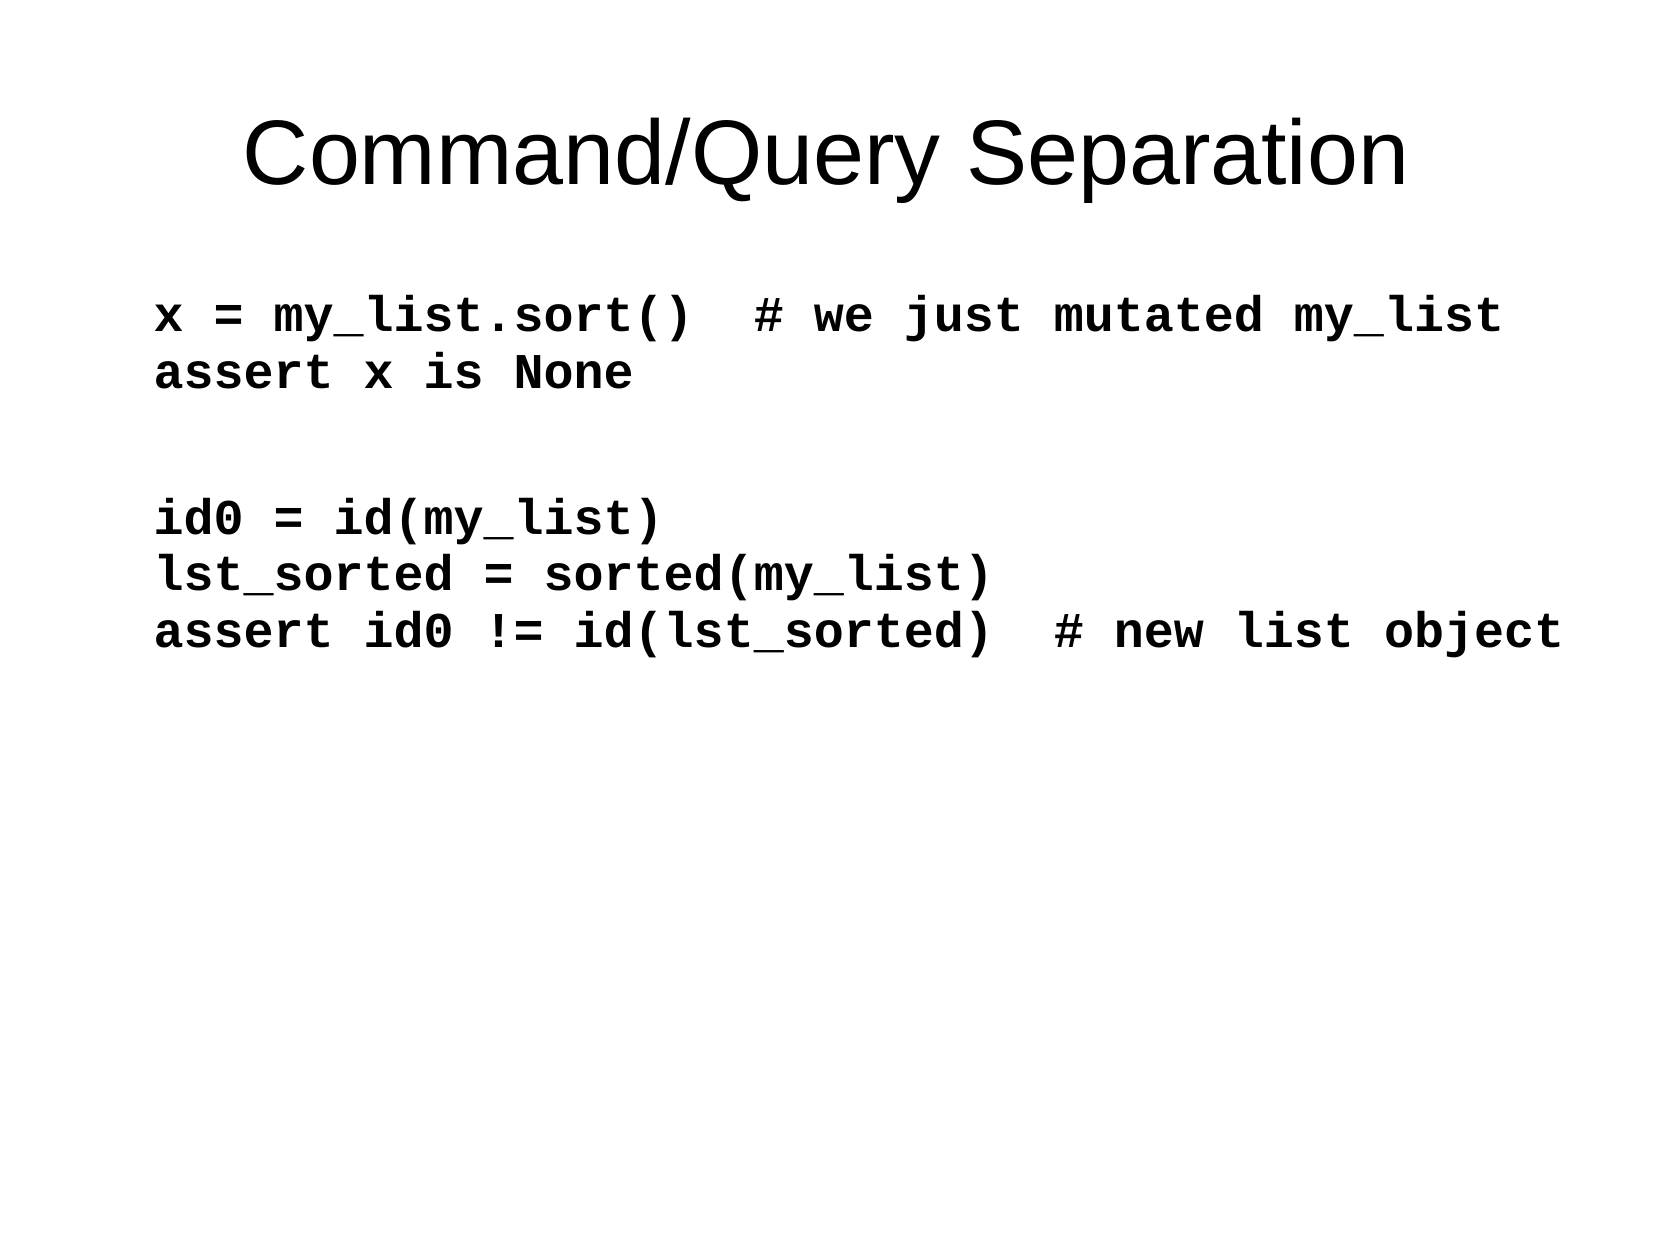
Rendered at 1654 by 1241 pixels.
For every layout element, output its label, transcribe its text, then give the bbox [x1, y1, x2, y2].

title Command/Query Separation [82, 49, 1571, 257]
list x = my_list.sort() # we just mutated my_list assert x is None id0 = id(my_list) lst_sorted = sorted(my_list) assert id0 != id(lst_sorted) # new list object [82, 290, 1571, 1010]
